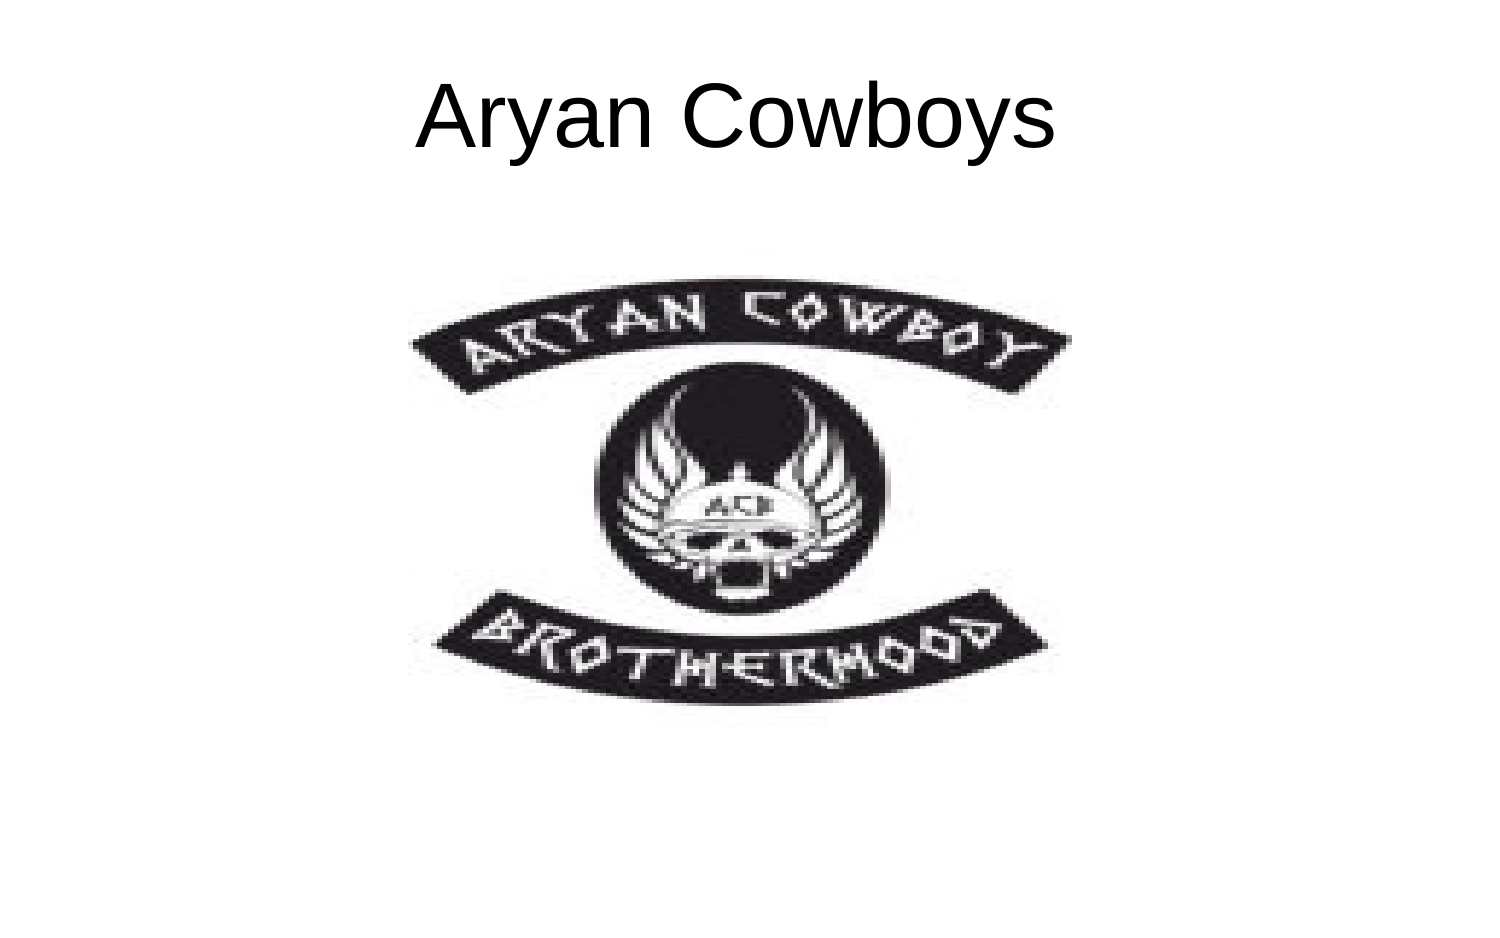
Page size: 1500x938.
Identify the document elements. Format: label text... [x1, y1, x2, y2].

picture [408, 249, 1072, 751]
title Aryan Cowboys [75, 37, 1425, 194]
